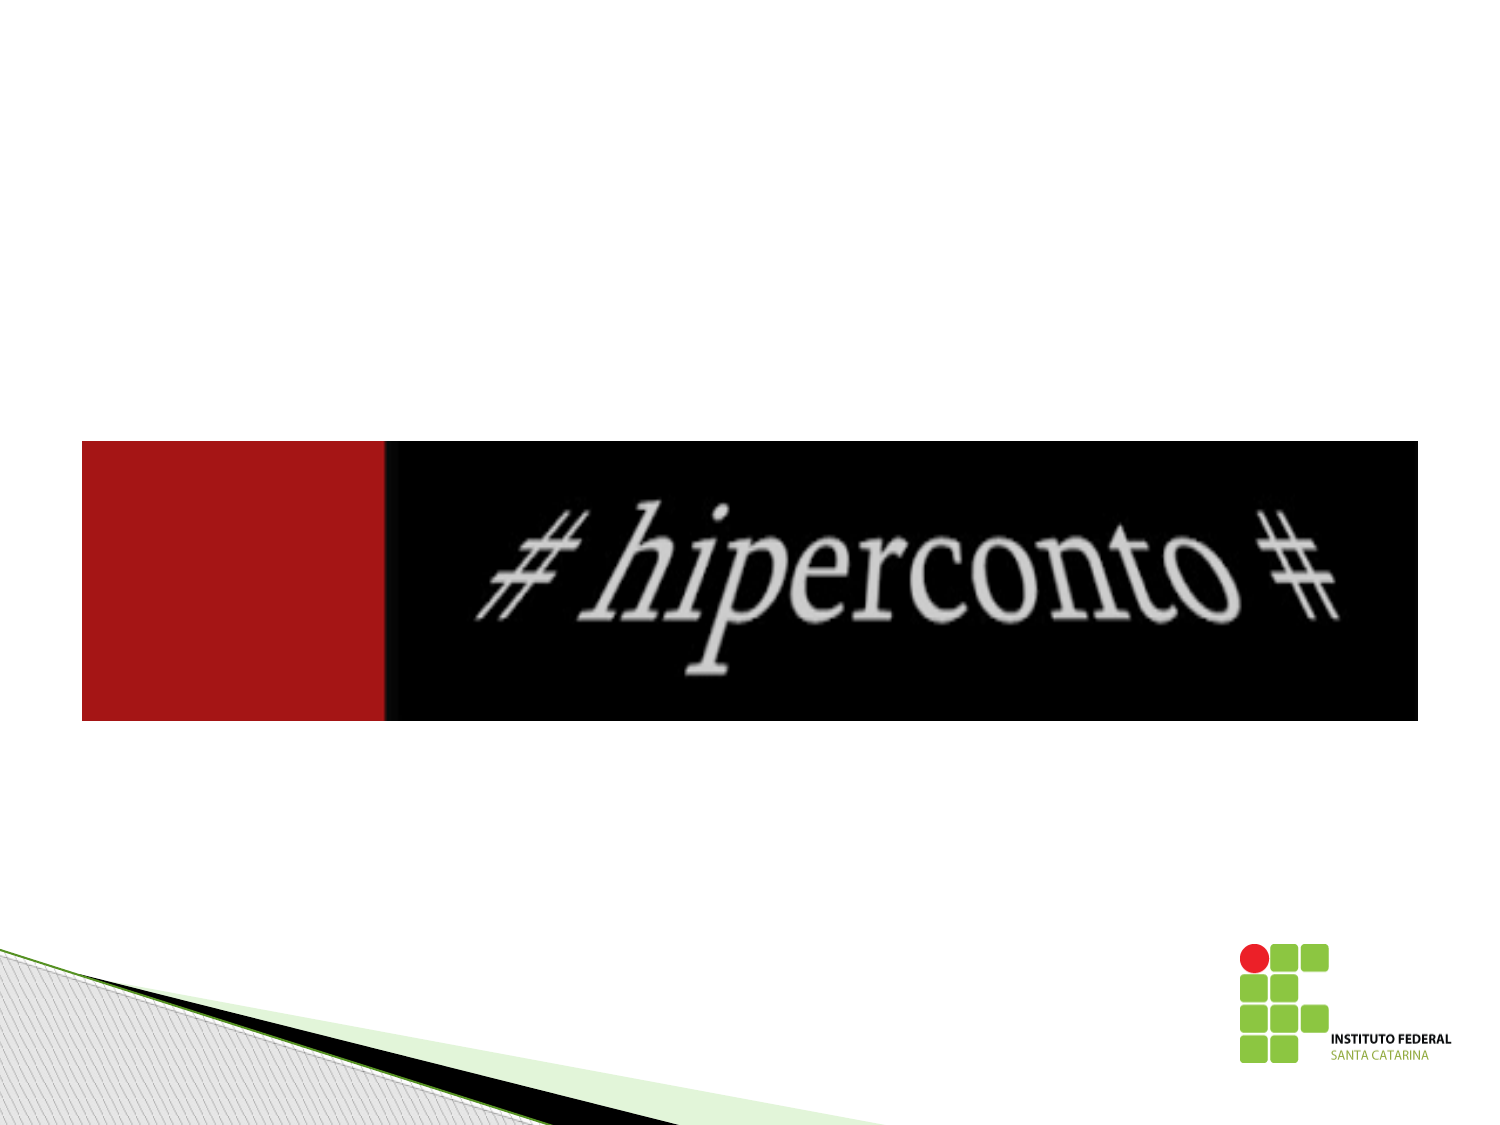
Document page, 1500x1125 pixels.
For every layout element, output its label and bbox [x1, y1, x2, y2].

picture [1240, 944, 1452, 1063]
picture [82, 441, 1418, 721]
